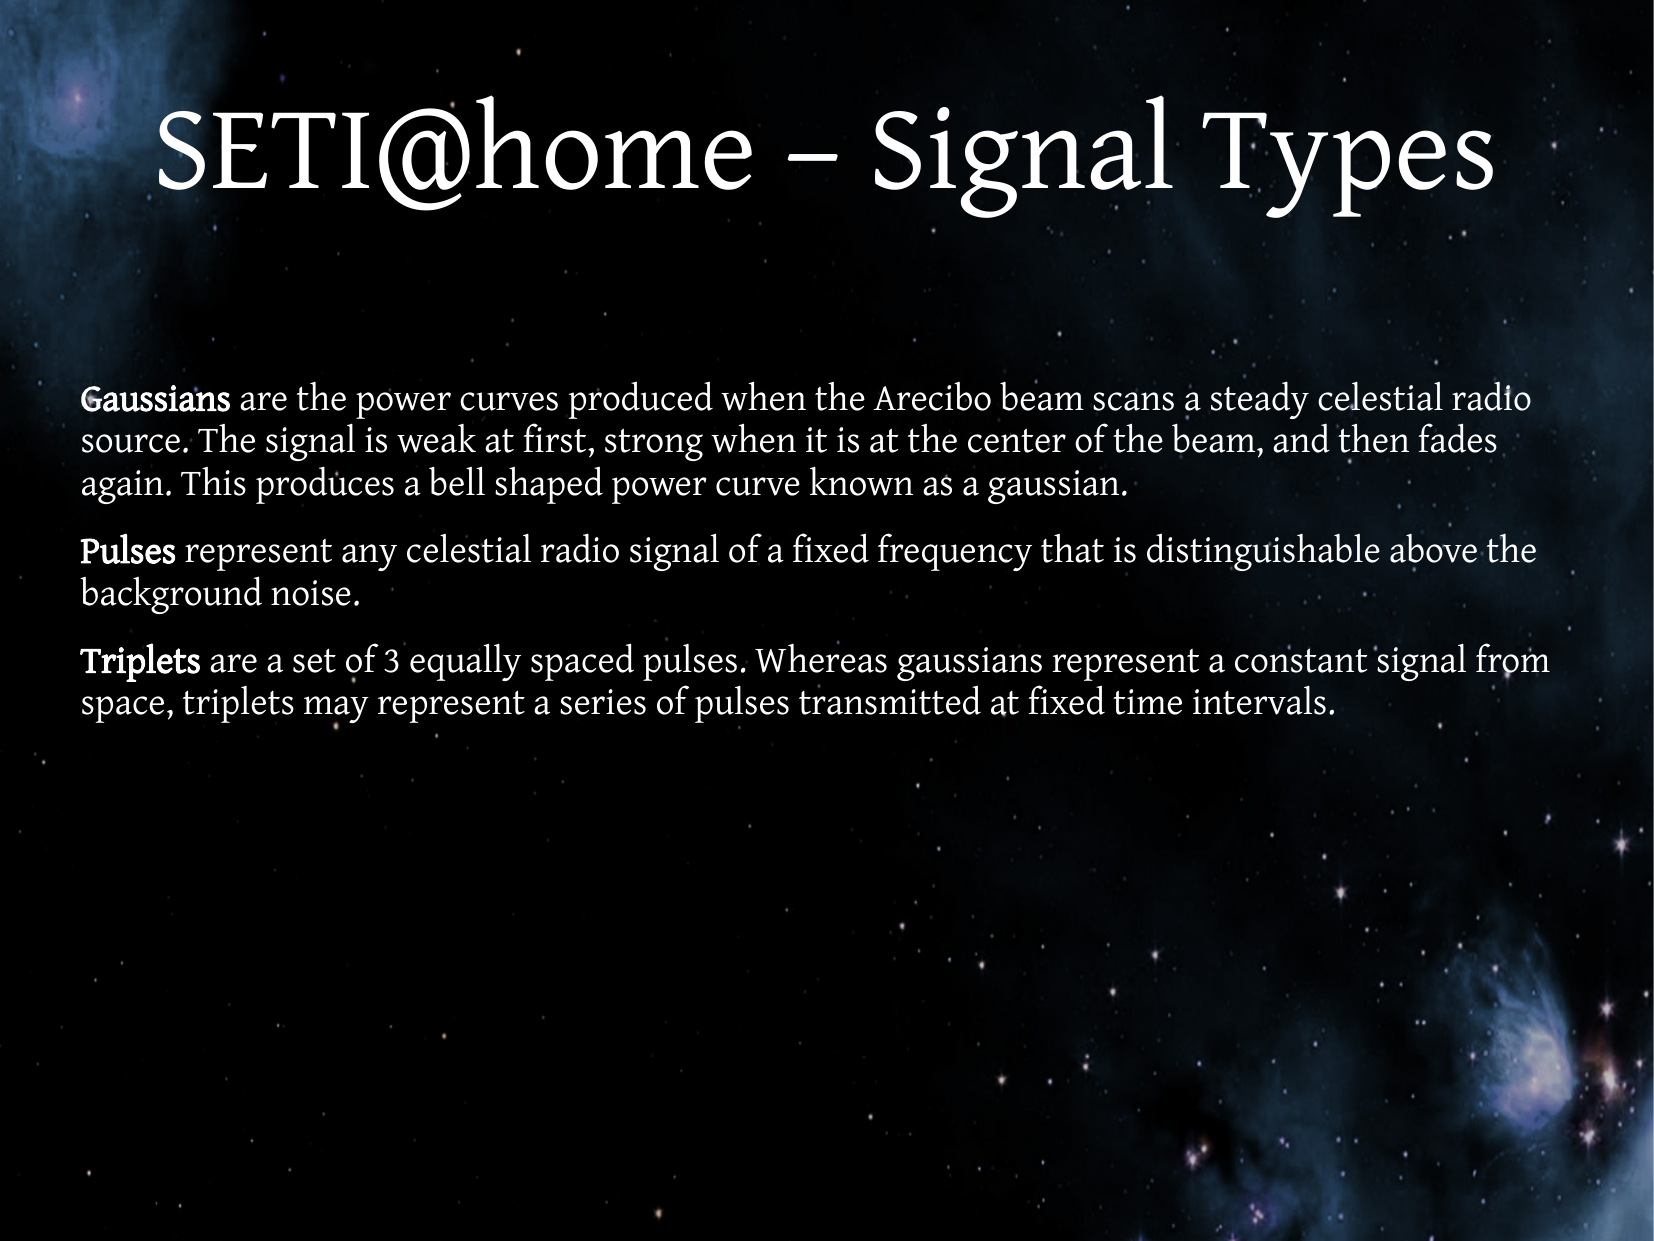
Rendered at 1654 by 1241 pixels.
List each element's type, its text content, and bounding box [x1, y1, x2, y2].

picture [0, 0, 1654, 1241]
title SETI@home – Signal Types [82, 49, 1571, 257]
text_box Gaussians are the power curves produced when the Arecibo beam scans a steady celestial radio source. The signal is weak at first, strong when it is at the center of the beam, and then fades again. This produces a bell shaped power curve known as a gaussian. Pulses represent any celestial radio signal of a fixed frequency that is distinguishable above the background noise. Triplets are a set of 3 equally spaced pulses. Whereas gaussians represent a constant signal from space, triplets may represent a series of pulses transmitted at fixed time intervals. [65, 370, 1613, 1071]
